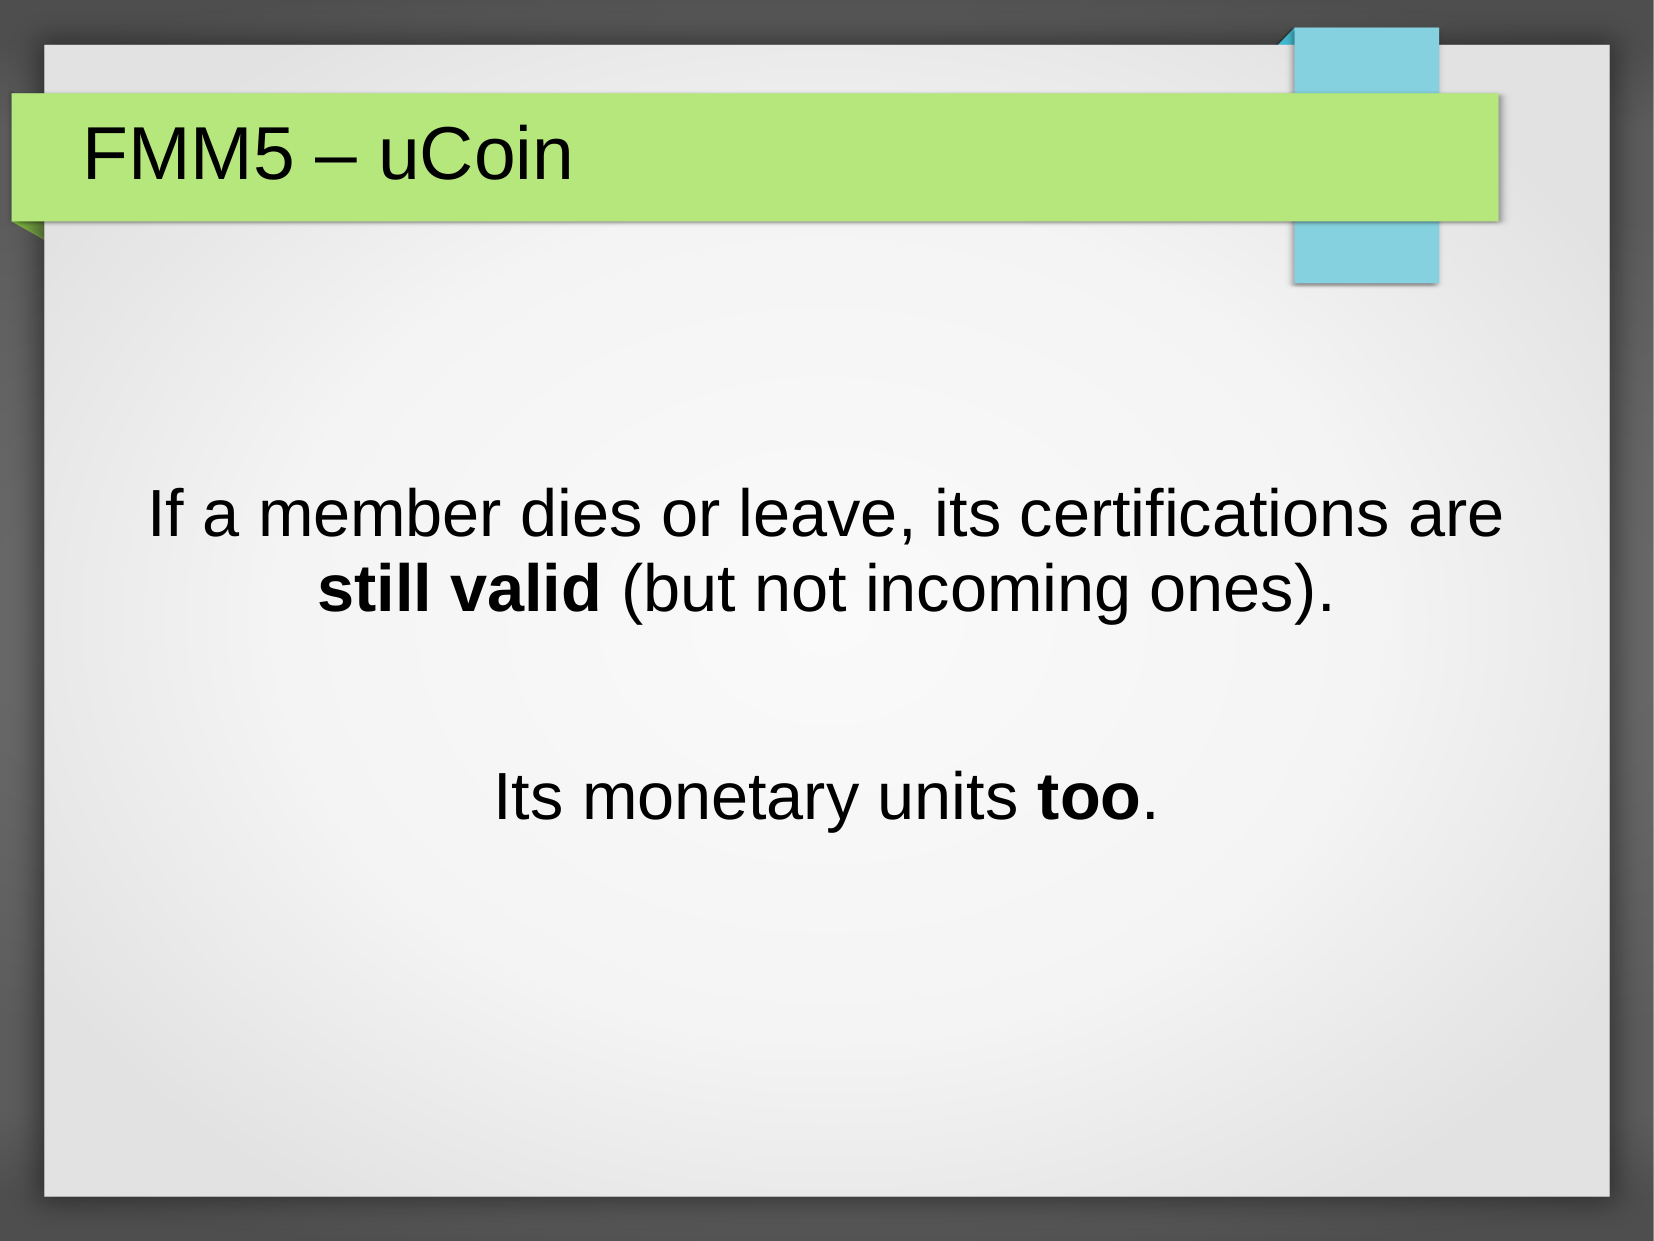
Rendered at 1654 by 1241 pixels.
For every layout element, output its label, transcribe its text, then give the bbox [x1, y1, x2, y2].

picture [0, 0, 1654, 1241]
title FMM5 – uCoin [82, 94, 1264, 213]
list If a member dies or leave, its certifications are still valid (but not incoming ones). Its monetary units too. [82, 295, 1571, 1015]
